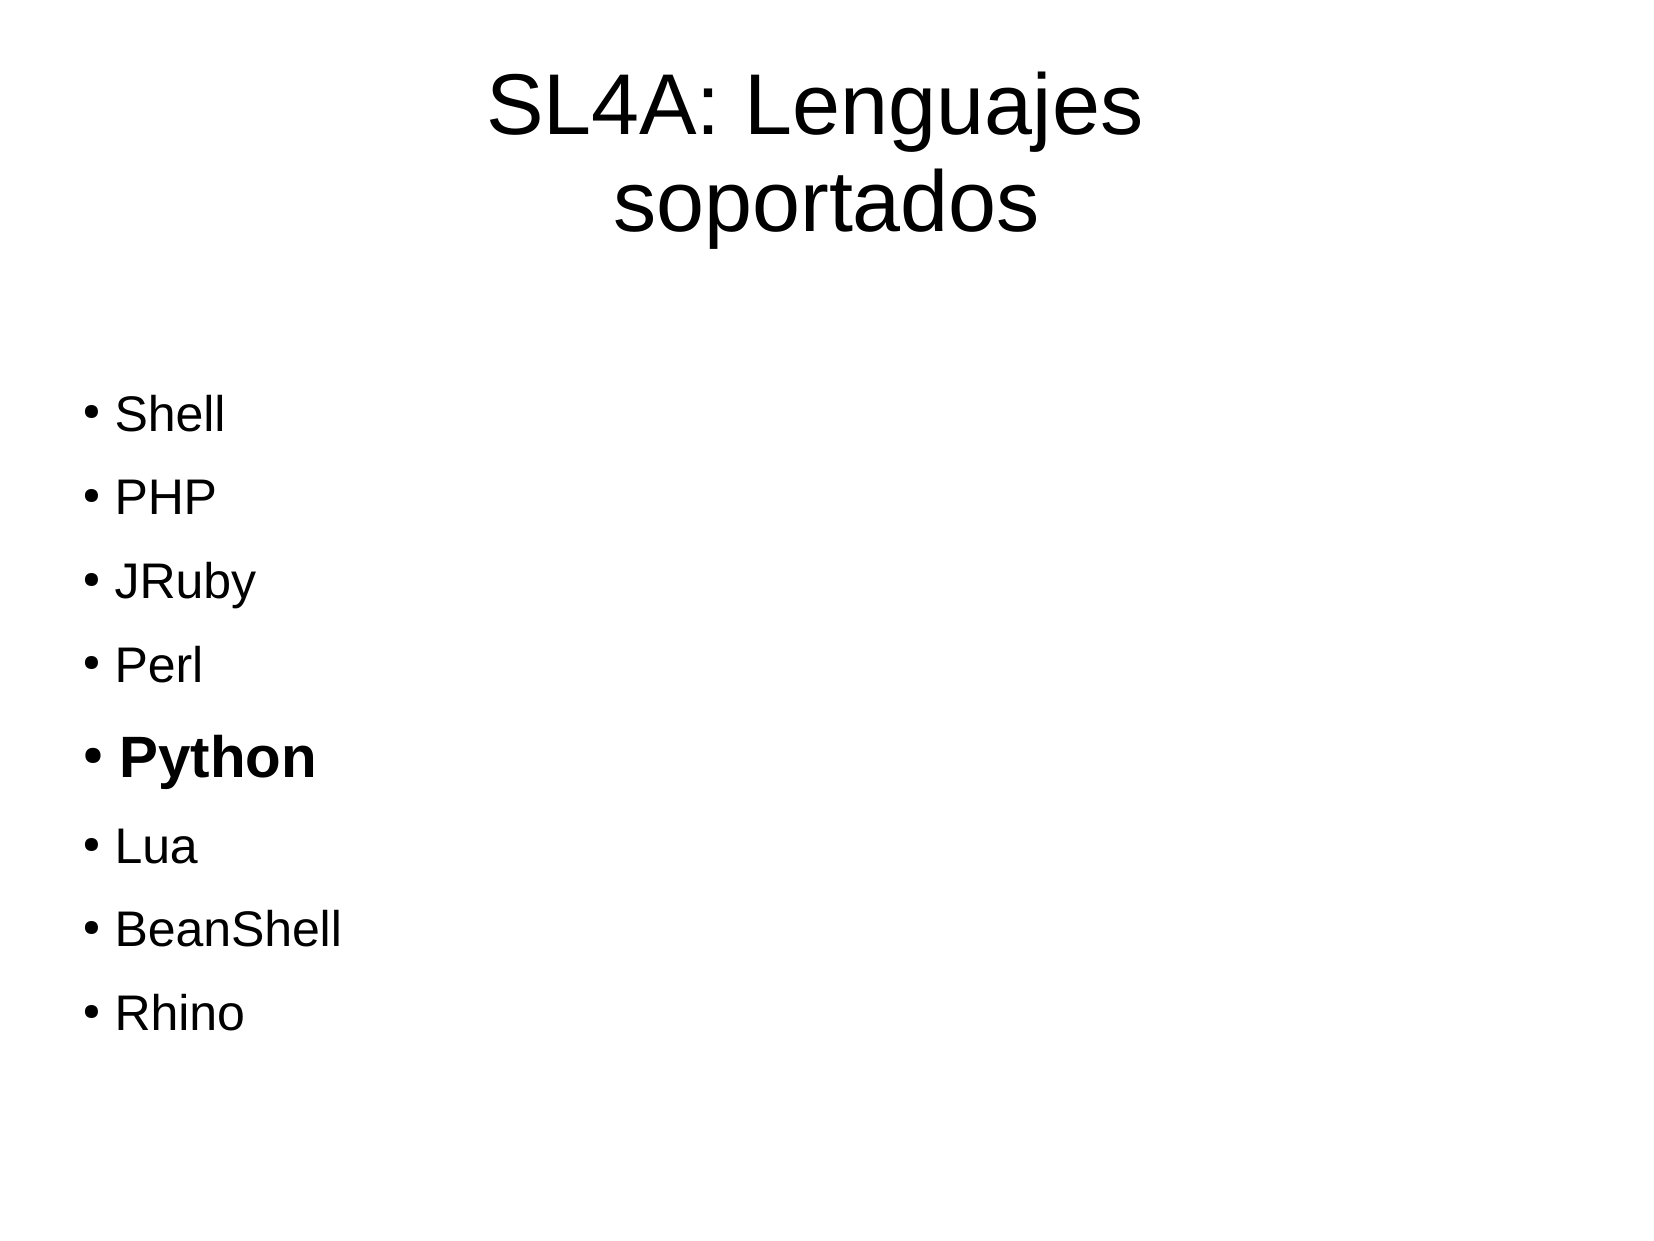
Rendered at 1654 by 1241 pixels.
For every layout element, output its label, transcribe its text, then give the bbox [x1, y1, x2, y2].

subtitle Shell PHP JRuby Perl Python Lua BeanShell Rhino [82, 290, 1571, 1109]
title SL4A: Lenguajes soportados [82, 49, 1571, 257]
